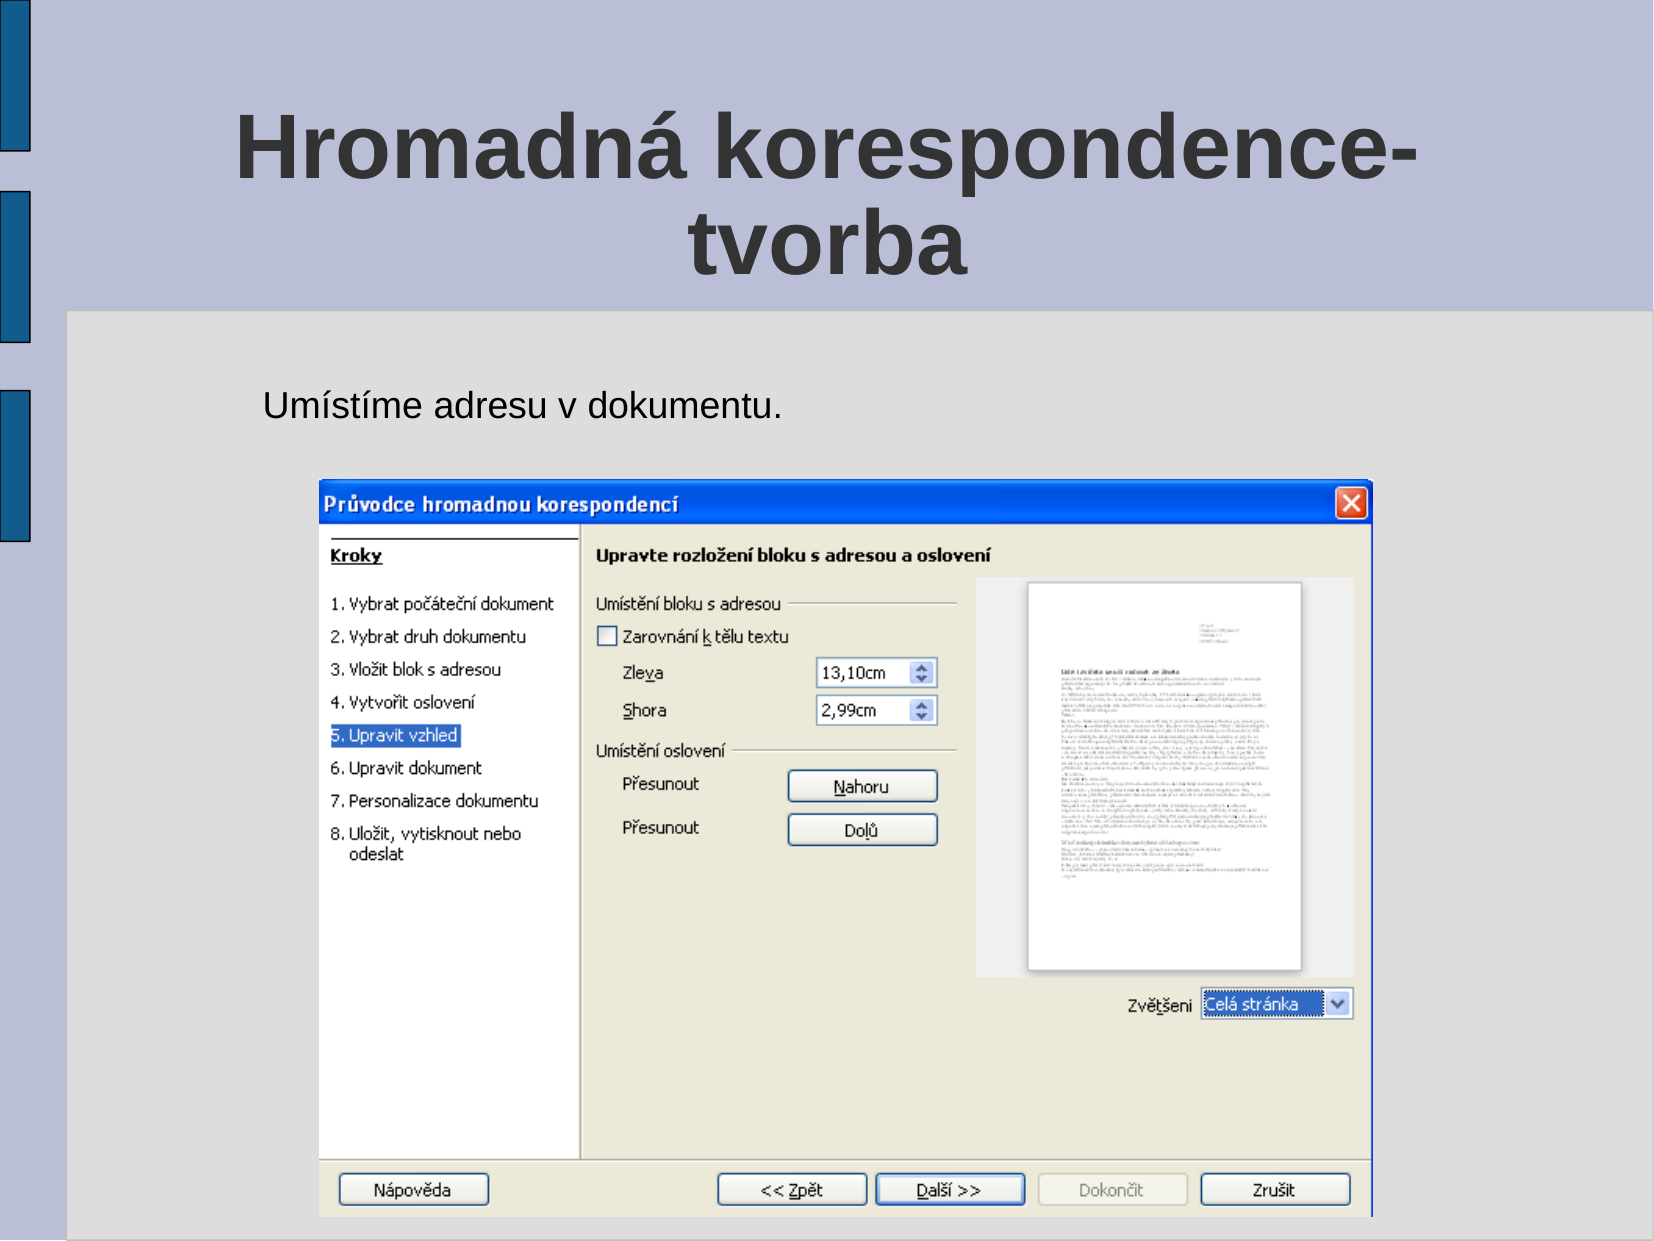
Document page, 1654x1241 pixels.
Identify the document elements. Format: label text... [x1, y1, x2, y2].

text_box Umístíme adresu v dokumentu. [247, 377, 851, 435]
title Hromadná korespondence- tvorba [121, 89, 1534, 301]
picture [319, 479, 1373, 1217]
